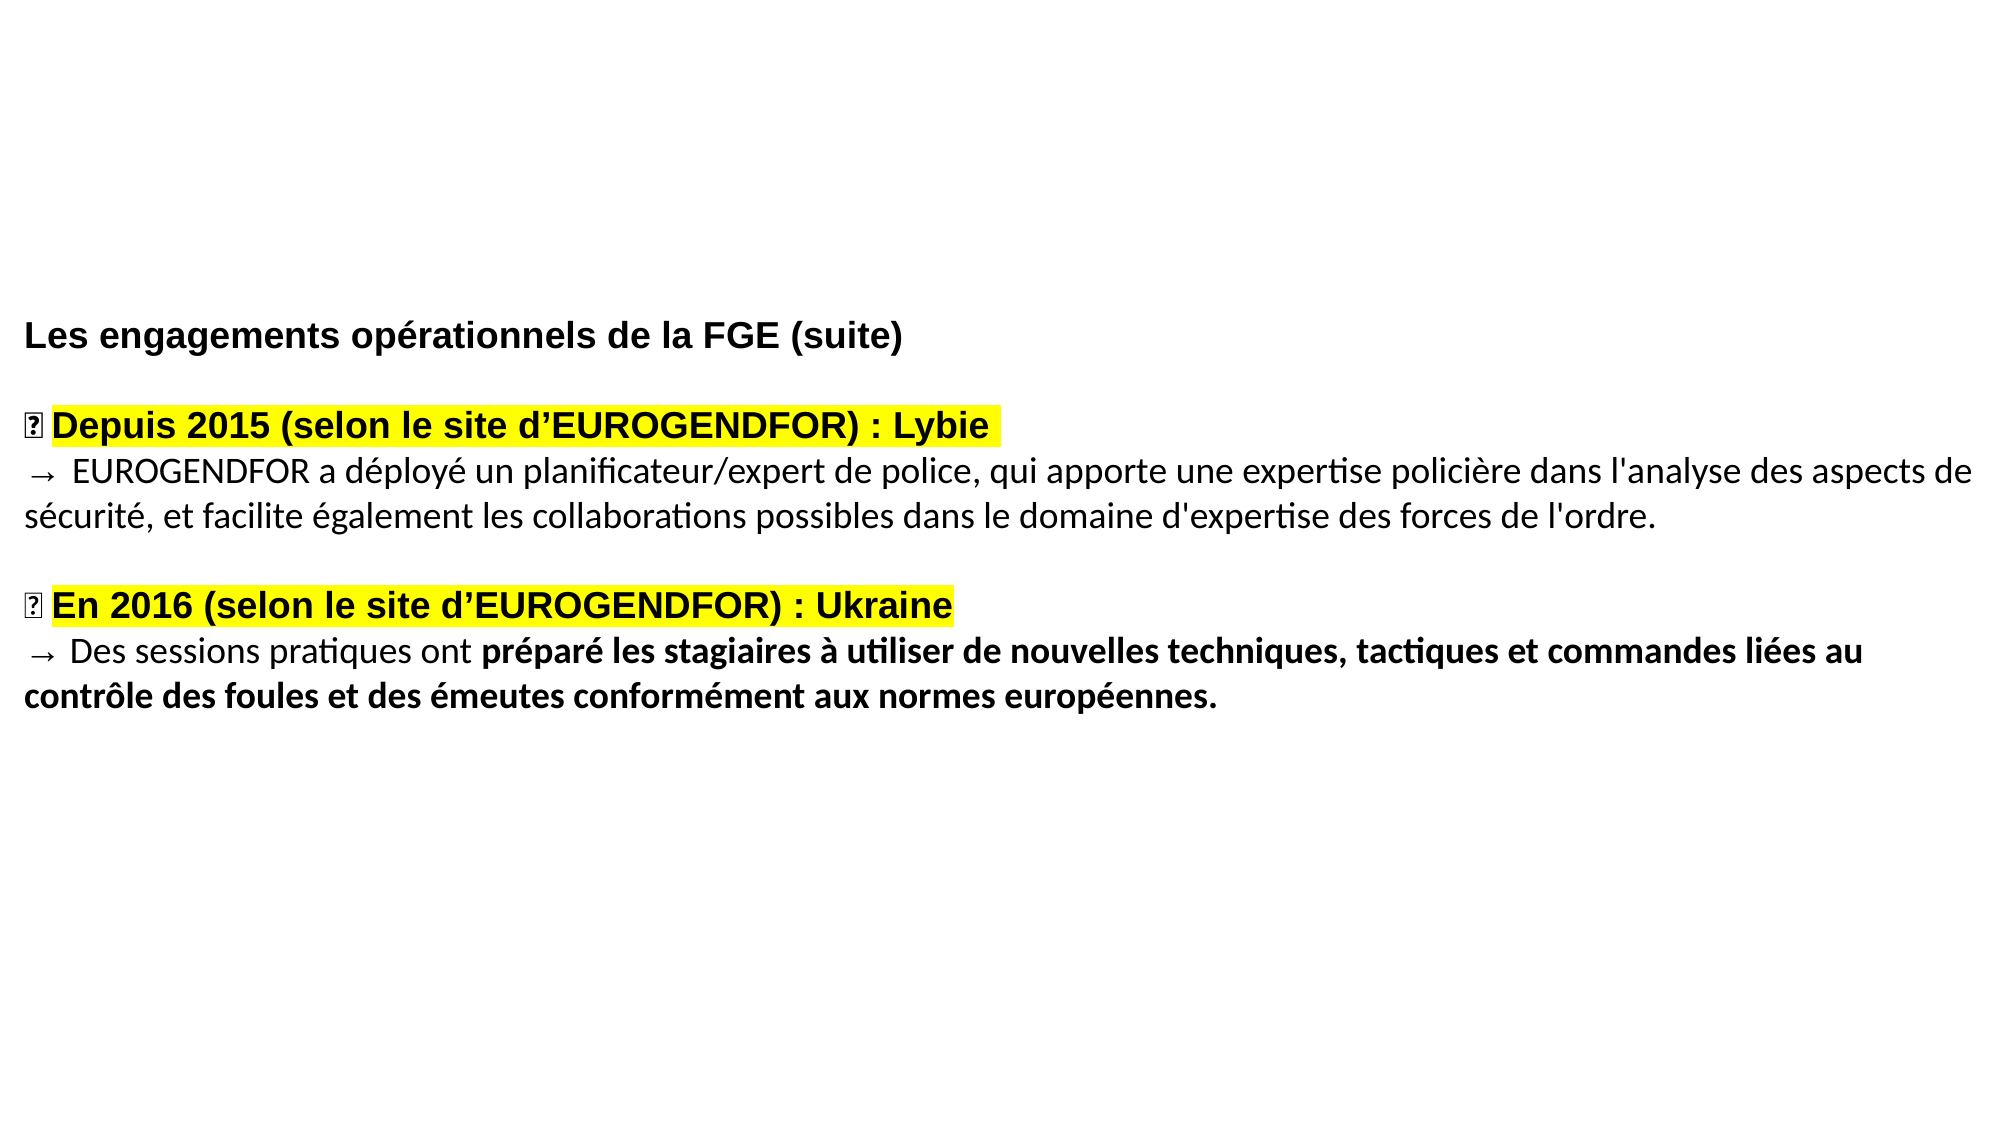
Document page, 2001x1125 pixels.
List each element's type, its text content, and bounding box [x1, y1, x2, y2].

text_box Les engagements opérationnels de la FGE (suite) 💥 Depuis 2015 (selon le site d’EUROGENDFOR) : Lybie → EUROGENDFOR a déployé un planificateur/expert de police, qui apporte une expertise policière dans l'analyse des aspects de sécurité, et facilite également les collaborations possibles dans le domaine d'expertise des forces de l'ordre. 💥 En 2016 (selon le site d’EUROGENDFOR) : Ukraine → Des sessions pratiques ont préparé les stagiaires à utiliser de nouvelles techniques, tactiques et commandes liées au contrôle des foules et des émeutes conformément aux normes européennes. [9, 304, 1991, 769]
